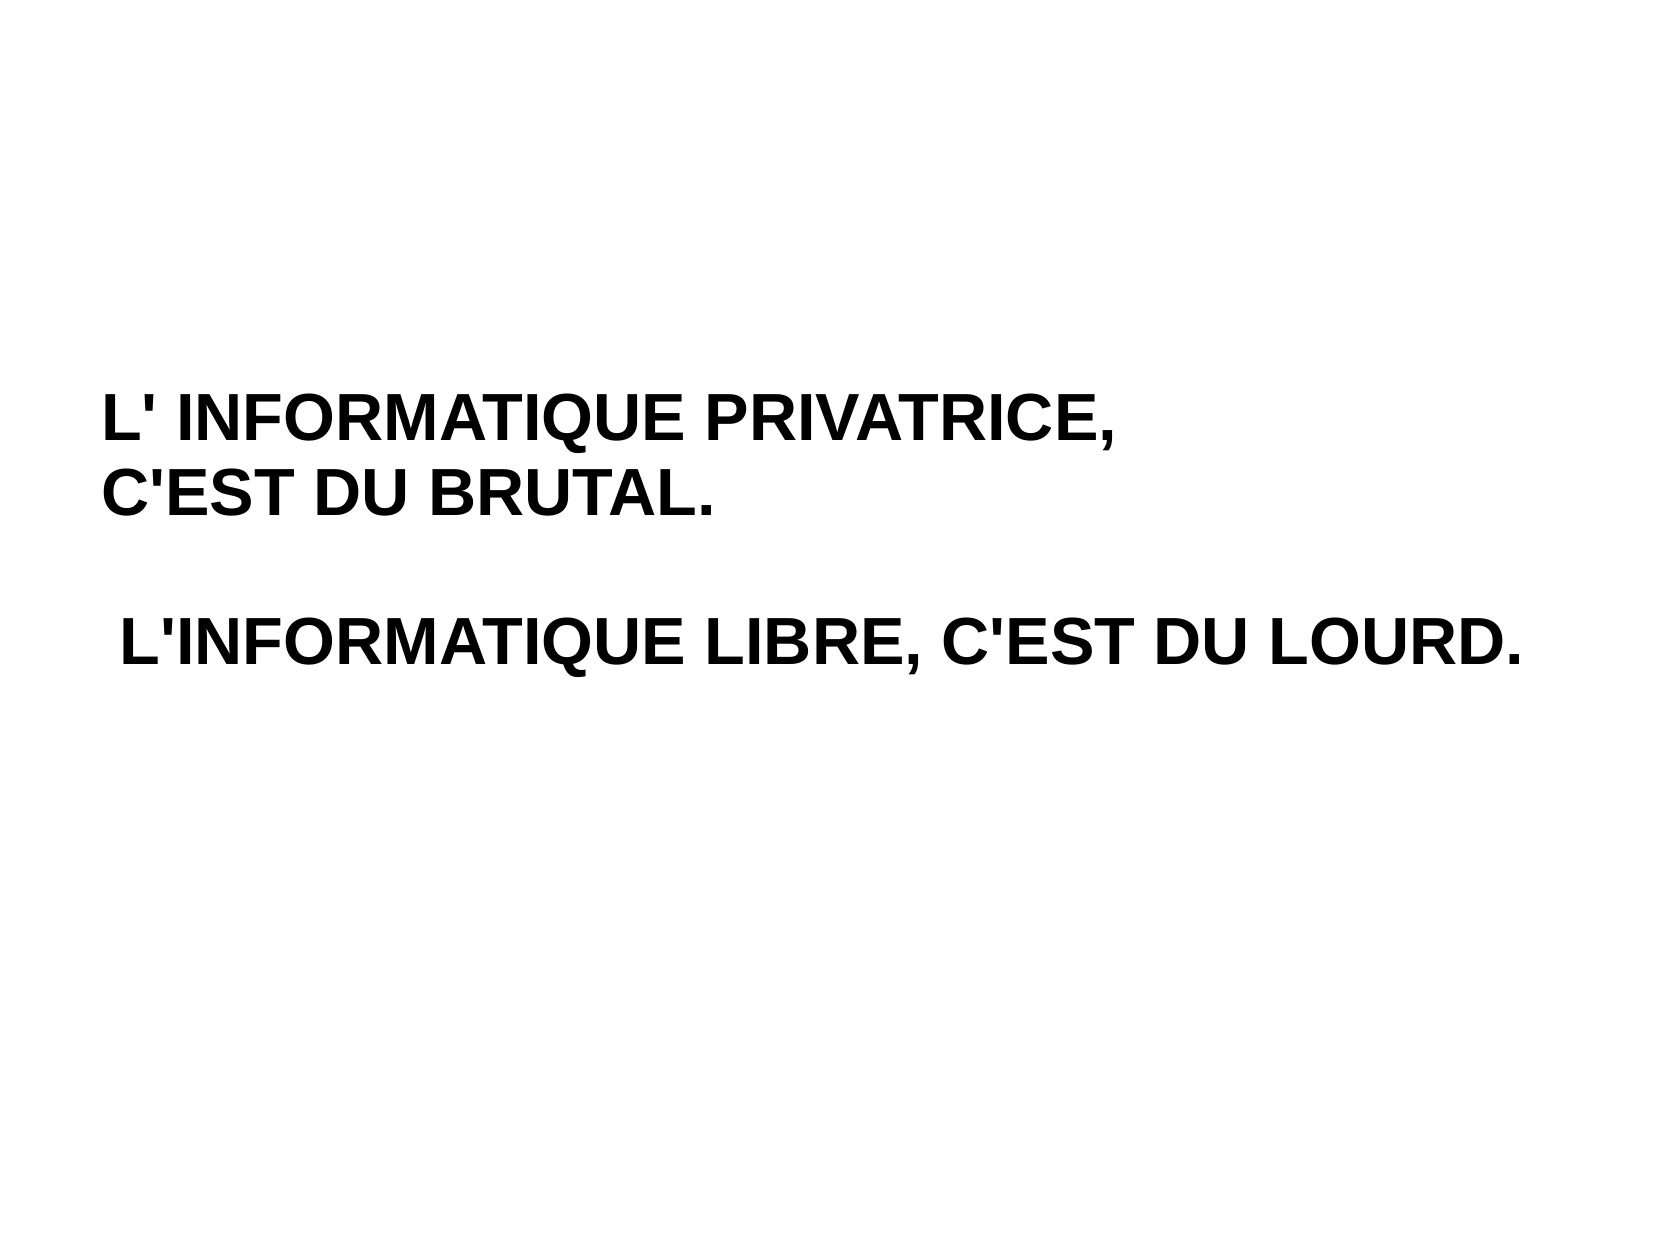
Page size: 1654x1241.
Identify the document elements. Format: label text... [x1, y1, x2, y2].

subtitle L' INFORMATIQUE PRIVATRICE, C'EST DU BRUTAL. L'INFORMATIQUE LIBRE, C'EST DU LOURD. [82, 49, 1571, 1010]
